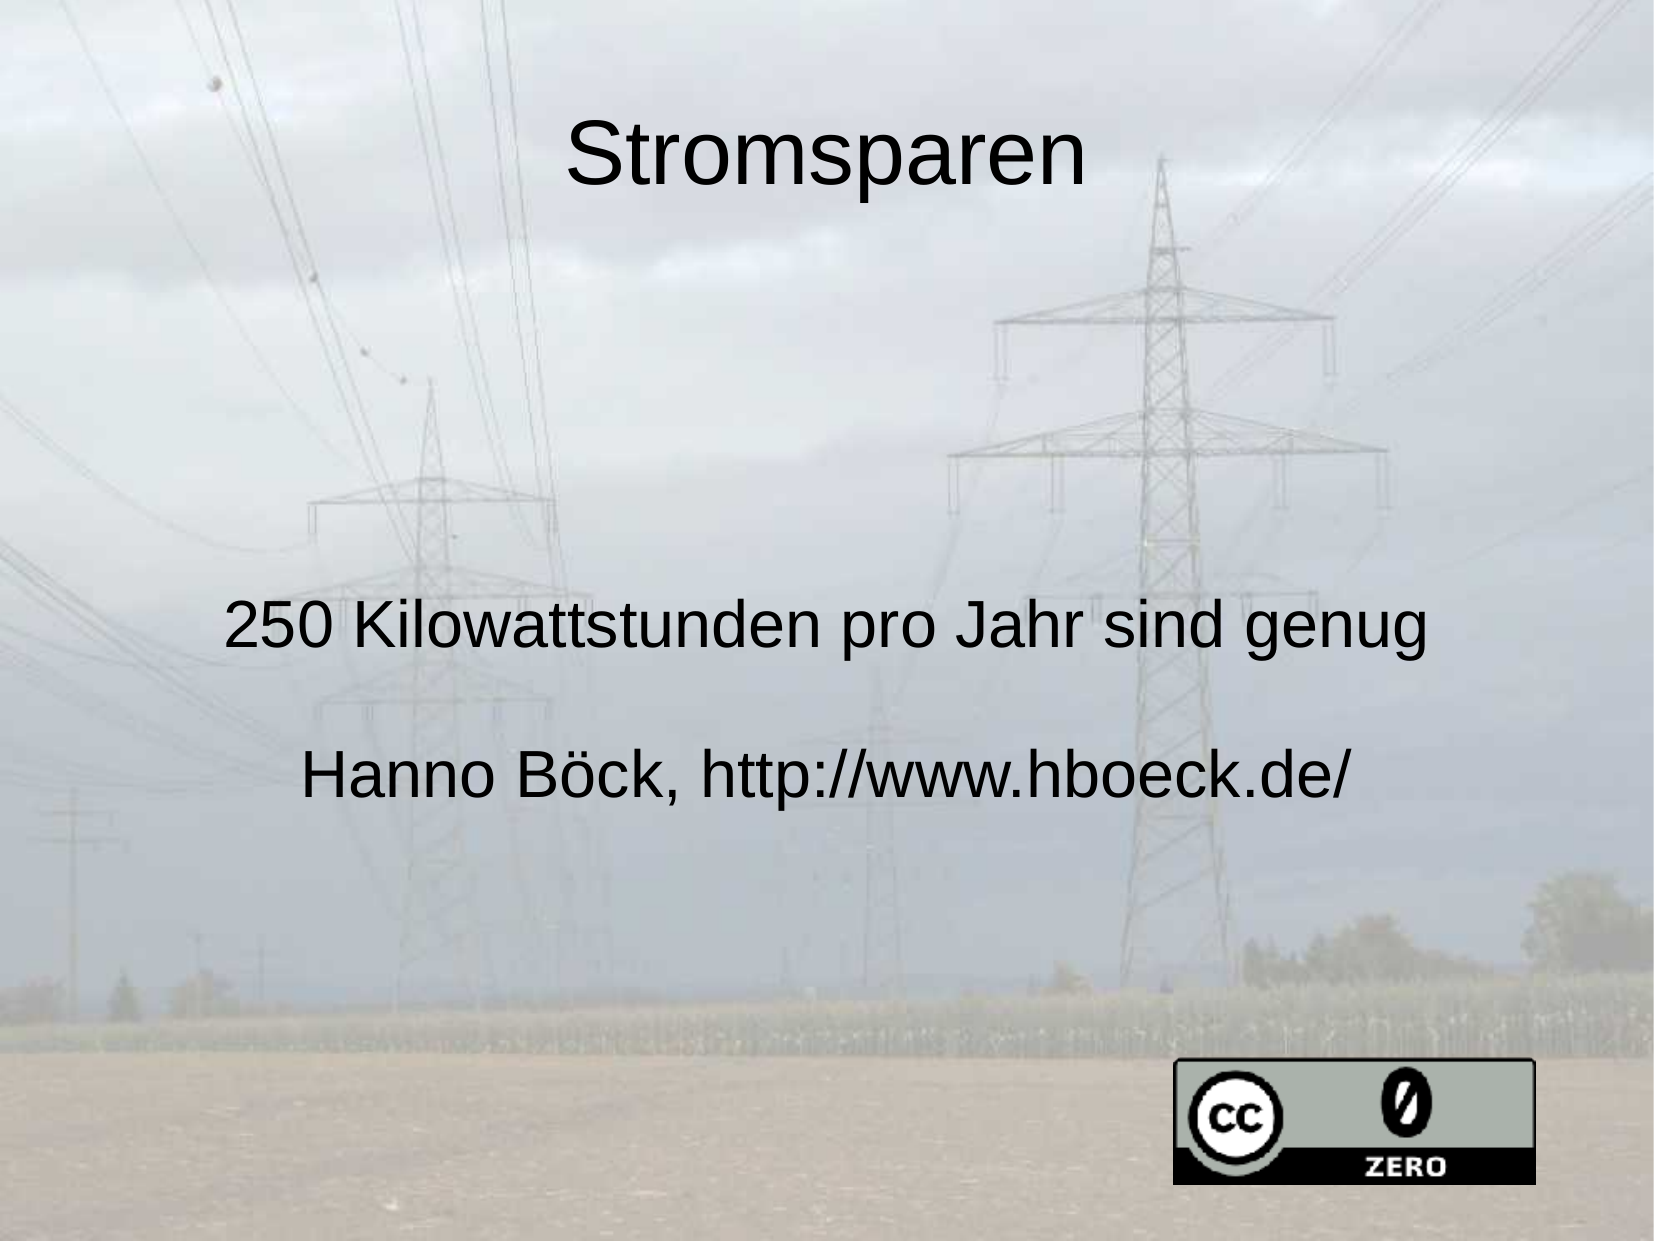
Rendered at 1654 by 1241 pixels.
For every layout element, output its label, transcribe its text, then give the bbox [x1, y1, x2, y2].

picture [0, 0, 1654, 1241]
subtitle 250 Kilowattstunden pro Jahr sind genug Hanno Böck, http://www.hboeck.de/ [82, 290, 1571, 1109]
title Stromsparen [82, 49, 1571, 257]
